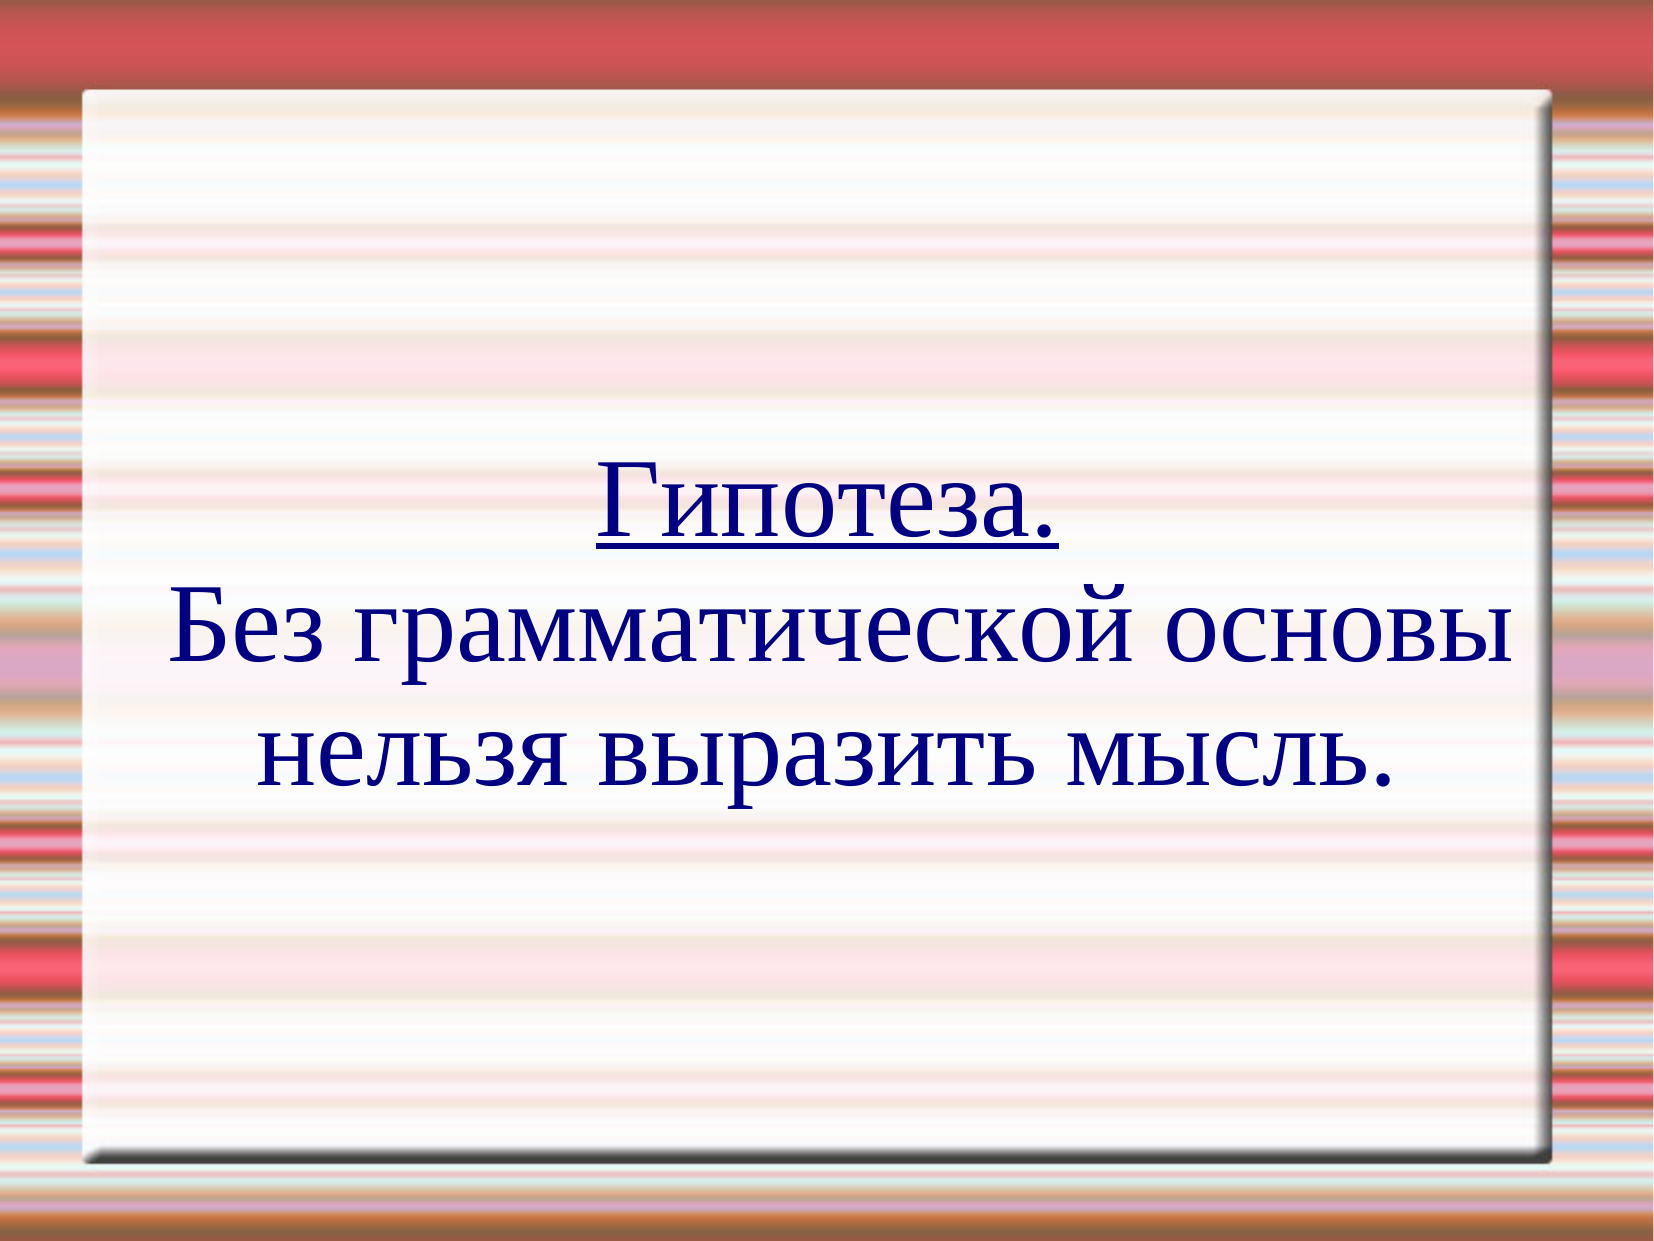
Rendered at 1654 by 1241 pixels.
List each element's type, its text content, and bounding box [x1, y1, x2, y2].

subtitle Гипотеза. Без грамматической основы нельзя выразить мысль. [121, 114, 1534, 1132]
picture [0, 0, 1654, 1241]
